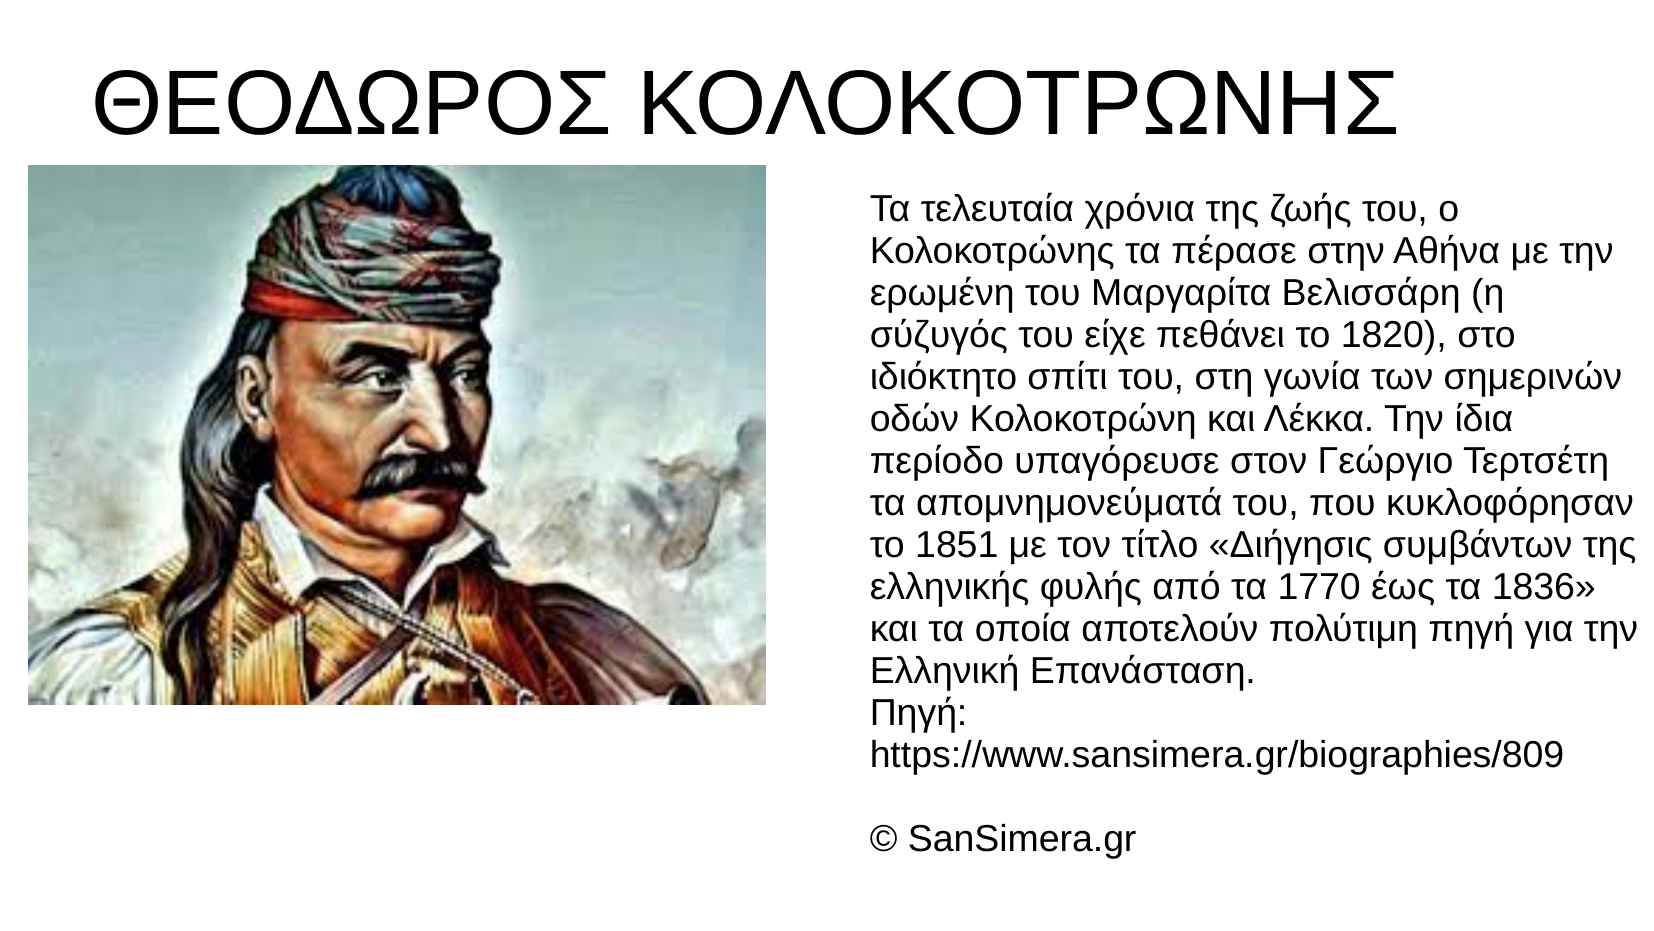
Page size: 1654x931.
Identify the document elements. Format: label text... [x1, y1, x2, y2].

text_box Τα τελευταία χρόνια της ζωής του, ο Κολοκοτρώνης τα πέρασε στην Αθήνα με την ερωμένη του Μαργαρίτα Βελισσάρη (η σύζυγός του είχε πεθάνει το 1820), στο ιδιόκτητο σπίτι του, στη γωνία των σημερινών οδών Κολοκοτρώνη και Λέκκα. Την ίδια περίοδο υπαγόρευσε στον Γεώργιο Τερτσέτη τα απομνημονεύματά του, που κυκλοφόρησαν το 1851 με τον τίτλο «Διήγησις συμβάντων της ελληνικής φυλής από τα 1770 έως τα 1836» και τα οποία αποτελούν πολύτιμη πηγή για την Ελληνική Επανάσταση. Πηγή: https://www.sansimera.gr/biographies/809 © SanSimera.gr [855, 180, 1654, 931]
title ΘΕΟΔΩΡΟΣ ΚΟΛΟΚΟΤΡΩΝΗΣ [15, 24, 1504, 181]
picture [28, 165, 766, 706]
